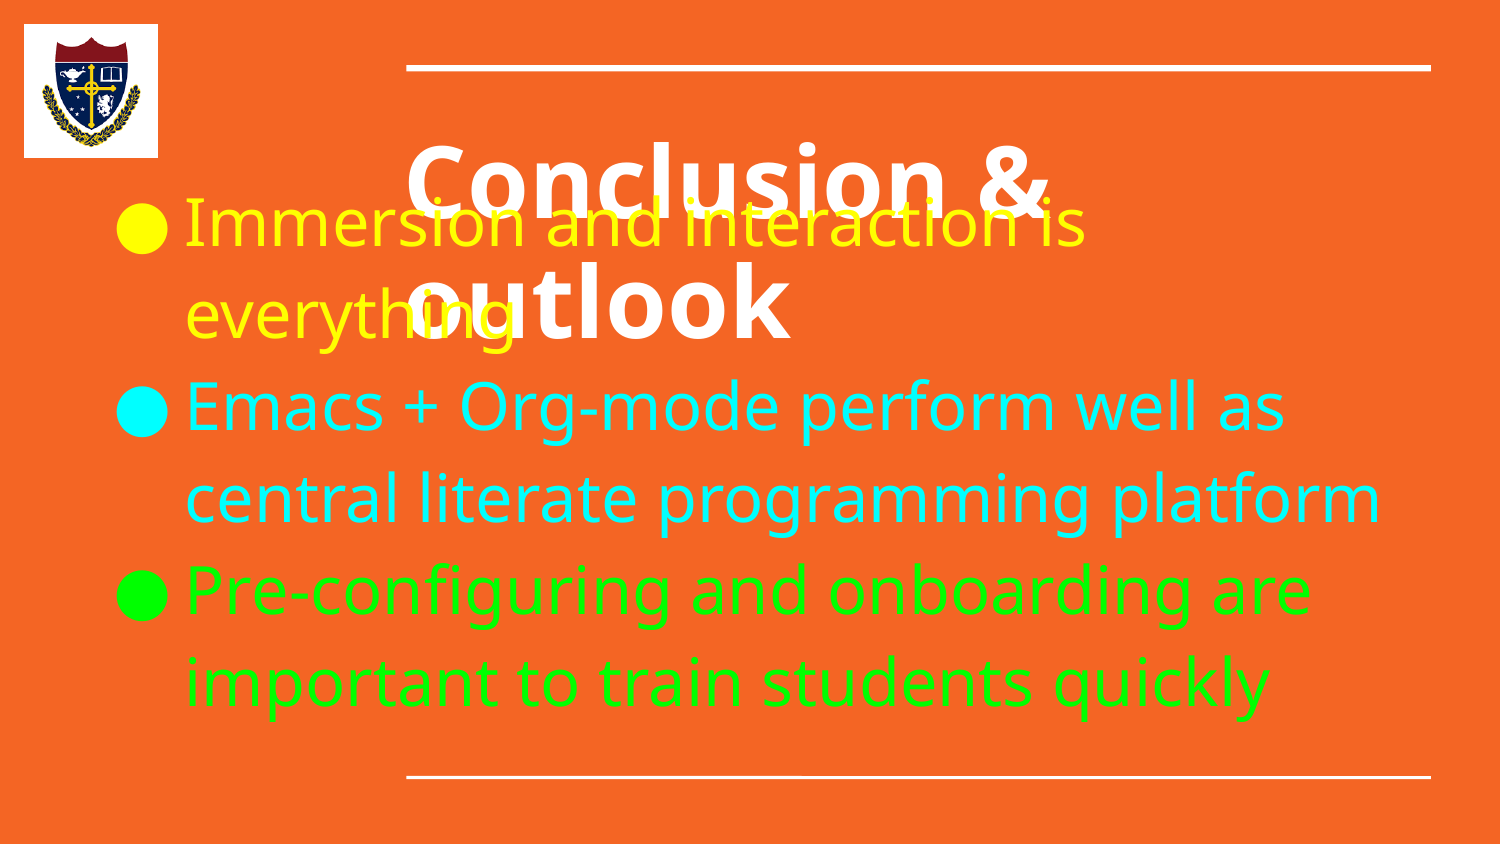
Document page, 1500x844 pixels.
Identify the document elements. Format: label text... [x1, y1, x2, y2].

subtitle Immersion and interaction is everything Emacs + Org-mode perform well as central literate programming platform Pre-configuring and onboarding are important to train students quickly [94, 274, 1431, 735]
title Conclusion & outlook [389, 103, 1468, 357]
picture [24, 24, 158, 158]
